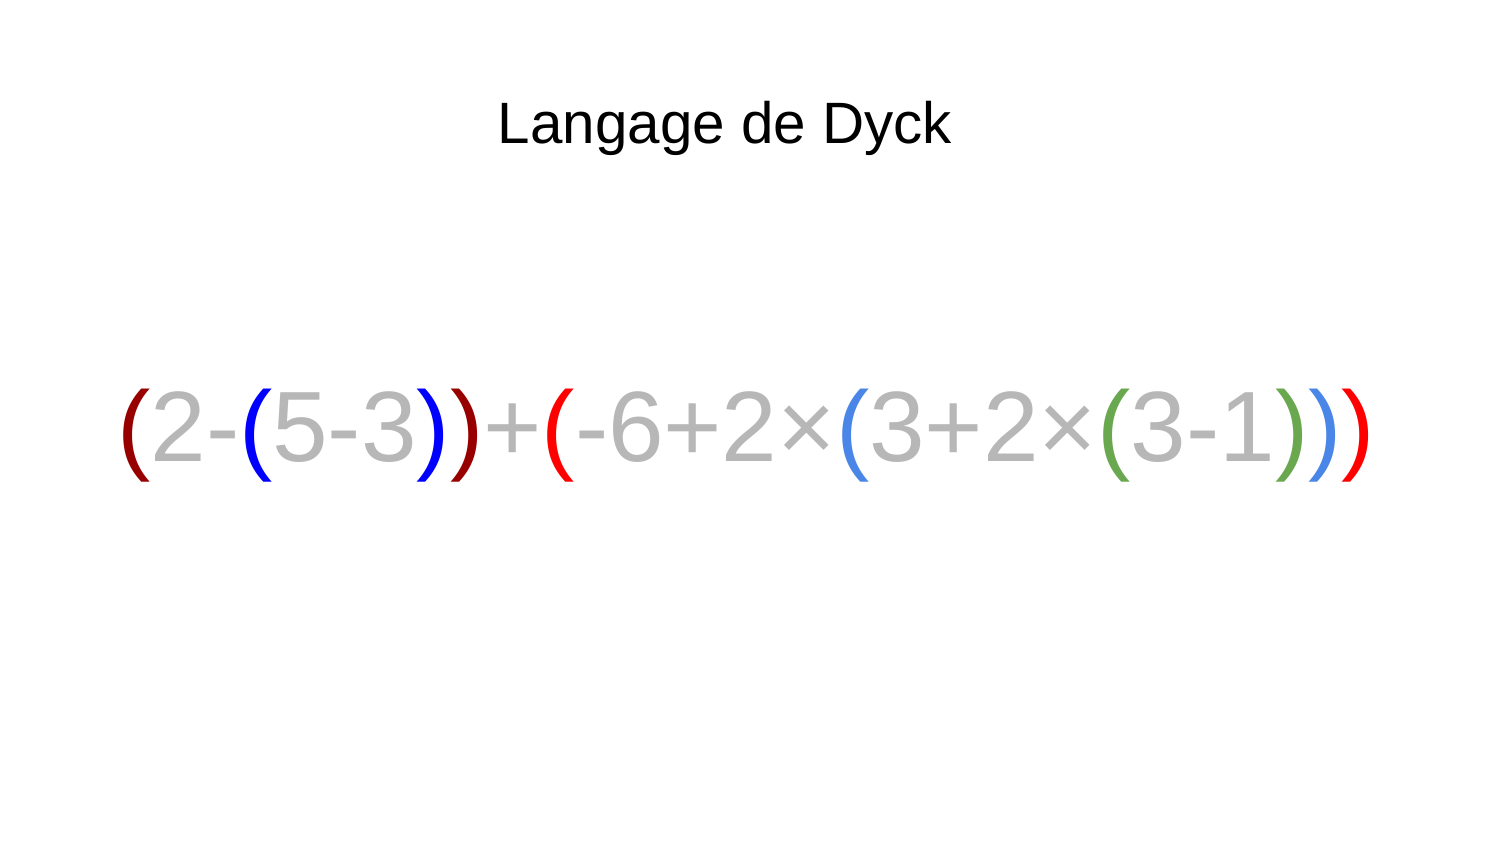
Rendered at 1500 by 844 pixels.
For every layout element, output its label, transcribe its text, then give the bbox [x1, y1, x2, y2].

list (2-(5-3))+(-6+2×(3+2×(3-1))) [102, 346, 1427, 526]
title Langage de Dyck [482, 70, 1017, 165]
